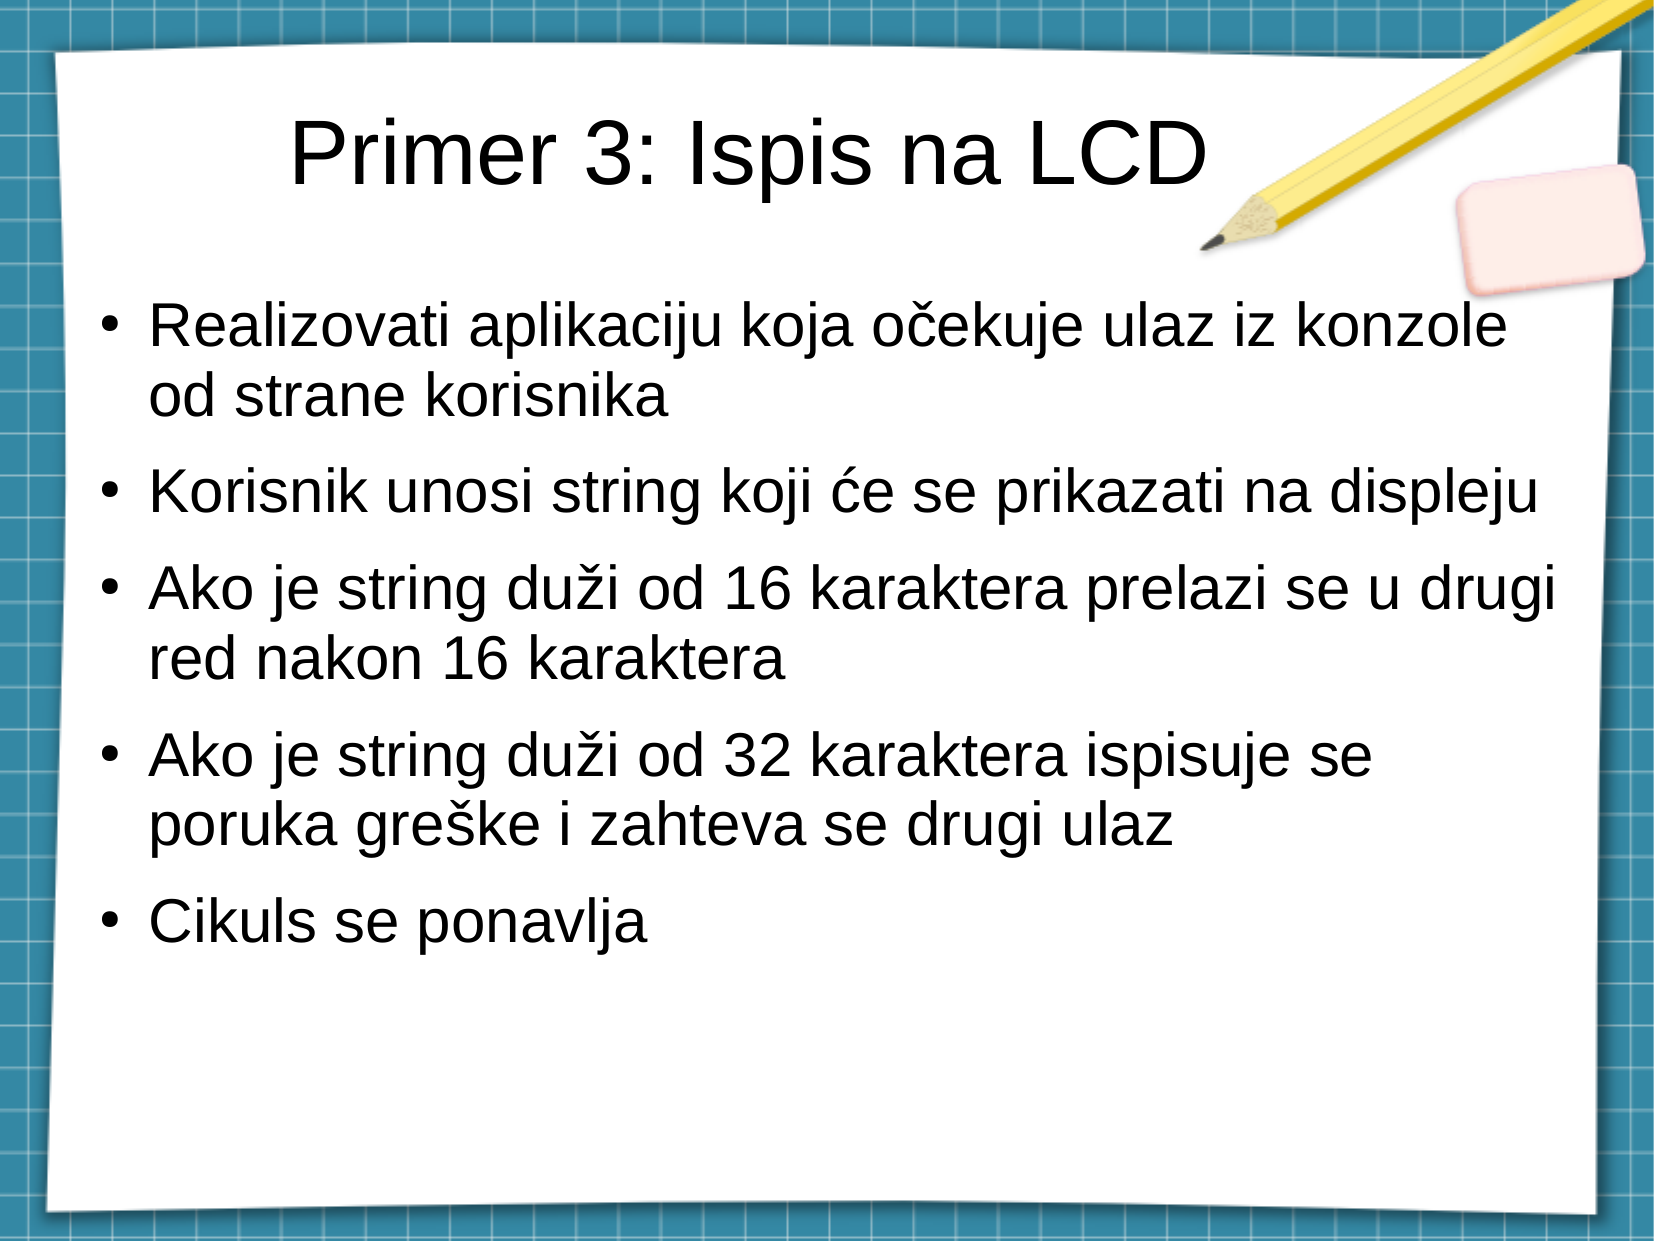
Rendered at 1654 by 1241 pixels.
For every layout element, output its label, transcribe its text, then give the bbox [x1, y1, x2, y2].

list Realizovati aplikaciju koja očekuje ulaz iz konzole od strane korisnika Korisnik unosi string koji će se prikazati na displeju Ako je string duži od 16 karaktera prelazi se u drugi red nakon 16 karaktera Ako je string duži od 32 karaktera ispisuje se poruka greške i zahteva se drugi ulaz Cikuls se ponavlja [82, 290, 1571, 1010]
picture [0, 0, 1654, 1241]
title Primer 3: Ispis na LCD [82, 49, 1571, 257]
